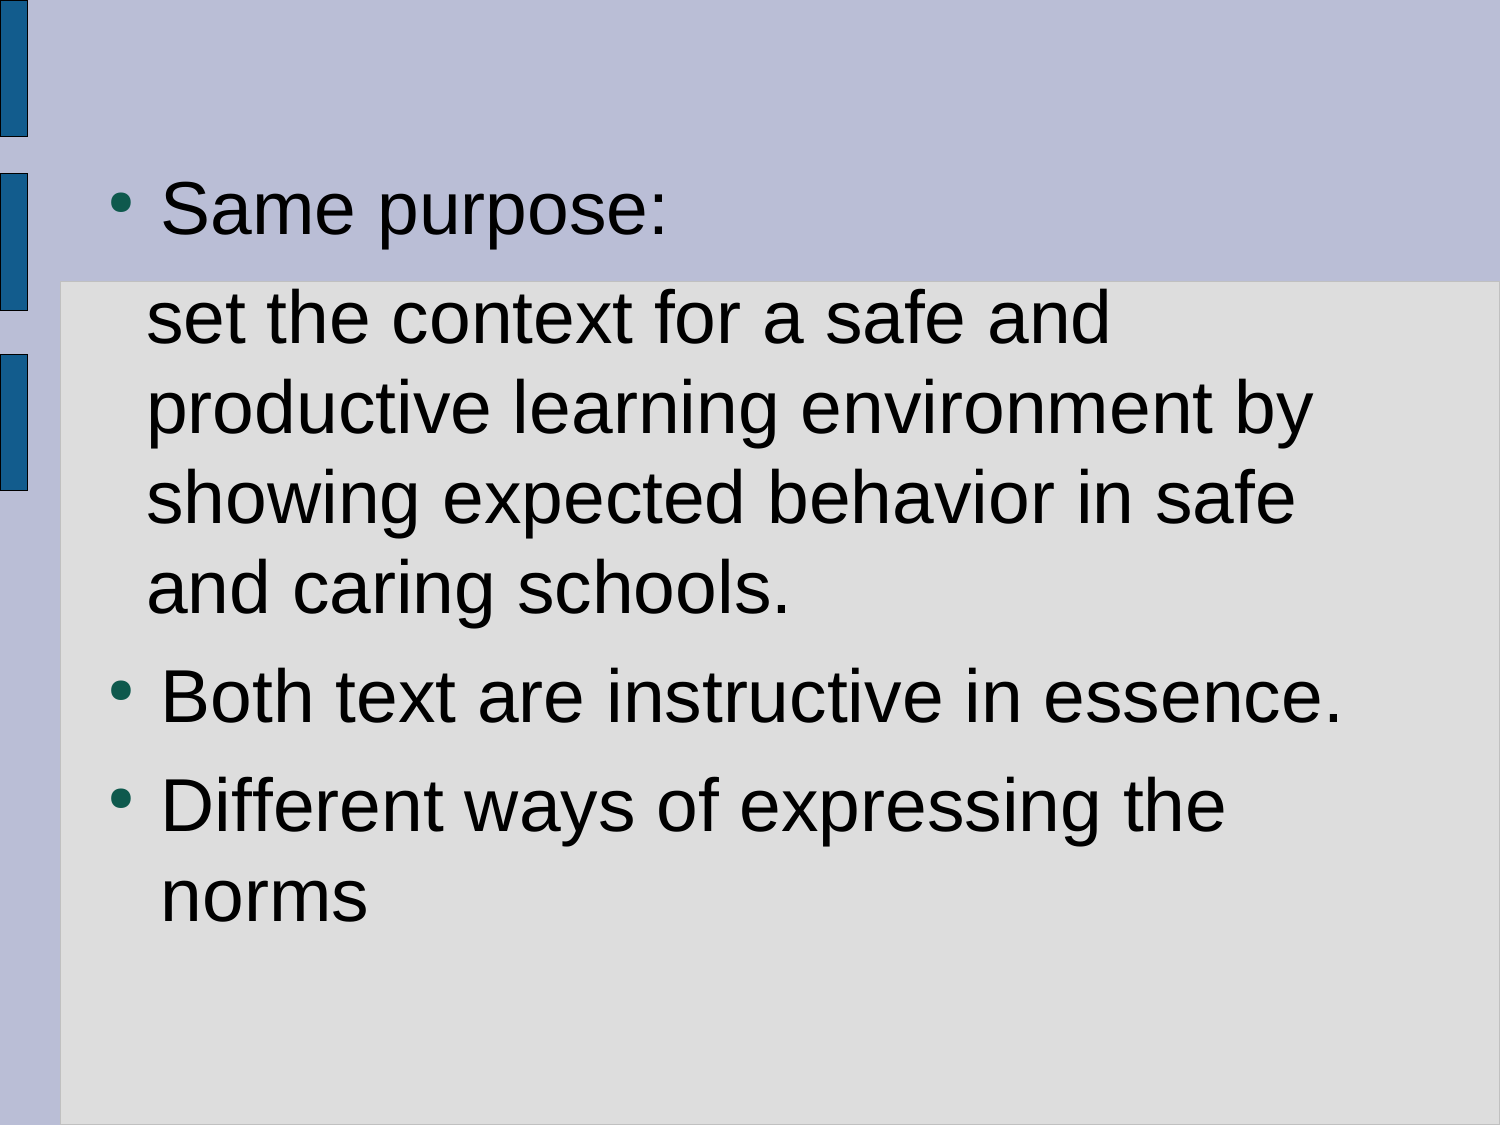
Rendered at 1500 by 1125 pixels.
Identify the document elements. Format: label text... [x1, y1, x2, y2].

list Same purpose: set the context for a safe and productive learning environment by showing expected behavior in safe and caring schools. Both text are instructive in essence. Different ways of expressing the norms [75, 152, 1426, 1053]
